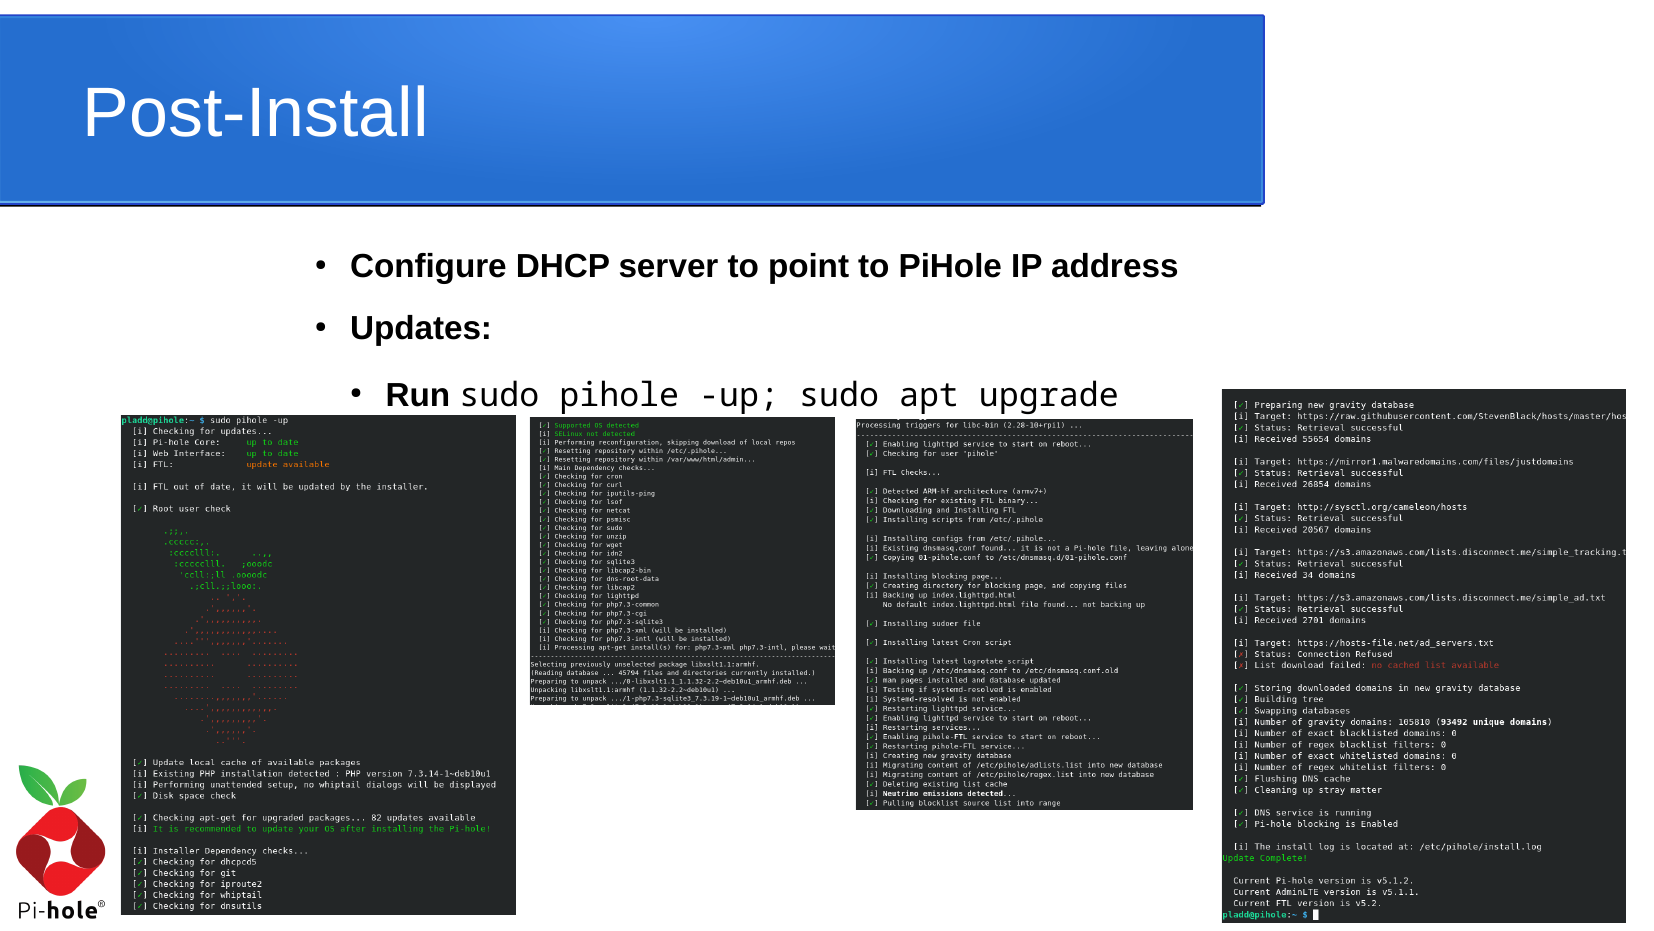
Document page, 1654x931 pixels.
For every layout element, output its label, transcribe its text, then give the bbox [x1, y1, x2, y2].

text_box Configure DHCP server to point to PiHole IP address Updates: Run sudo pihole -up; sudo apt upgrade [300, 240, 1546, 767]
picture [15, 765, 106, 919]
picture [1221, 389, 1626, 923]
title Post-Install [82, 35, 1235, 189]
picture [120, 415, 516, 916]
picture [855, 419, 1193, 811]
picture [529, 417, 835, 706]
